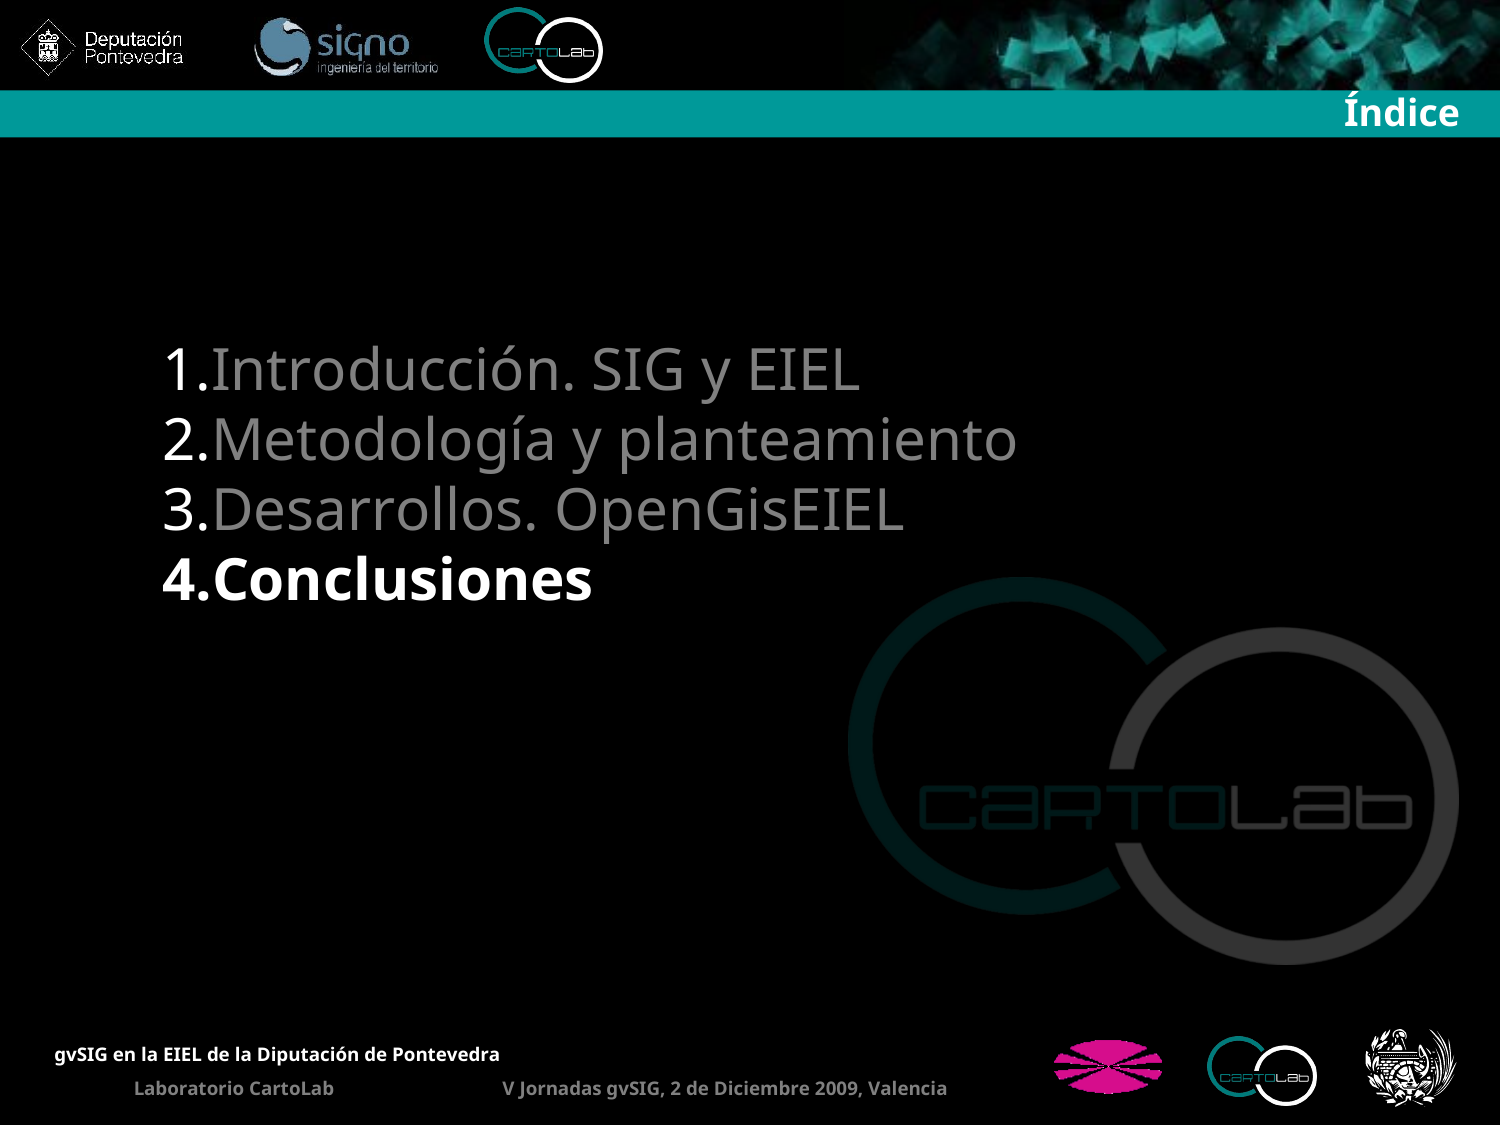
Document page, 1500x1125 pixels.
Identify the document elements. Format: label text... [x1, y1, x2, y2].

picture [0, 0, 438, 90]
text_box Introducción. SIG y EIEL Metodología y planteamiento Desarrollos. OpenGisEIEL Conclusiones [147, 324, 1447, 690]
picture [848, 577, 1459, 965]
picture [1052, 1038, 1164, 1095]
picture [1207, 1036, 1317, 1106]
picture [484, 7, 603, 83]
text_box Índice [1329, 81, 1493, 142]
picture [844, 0, 1500, 90]
